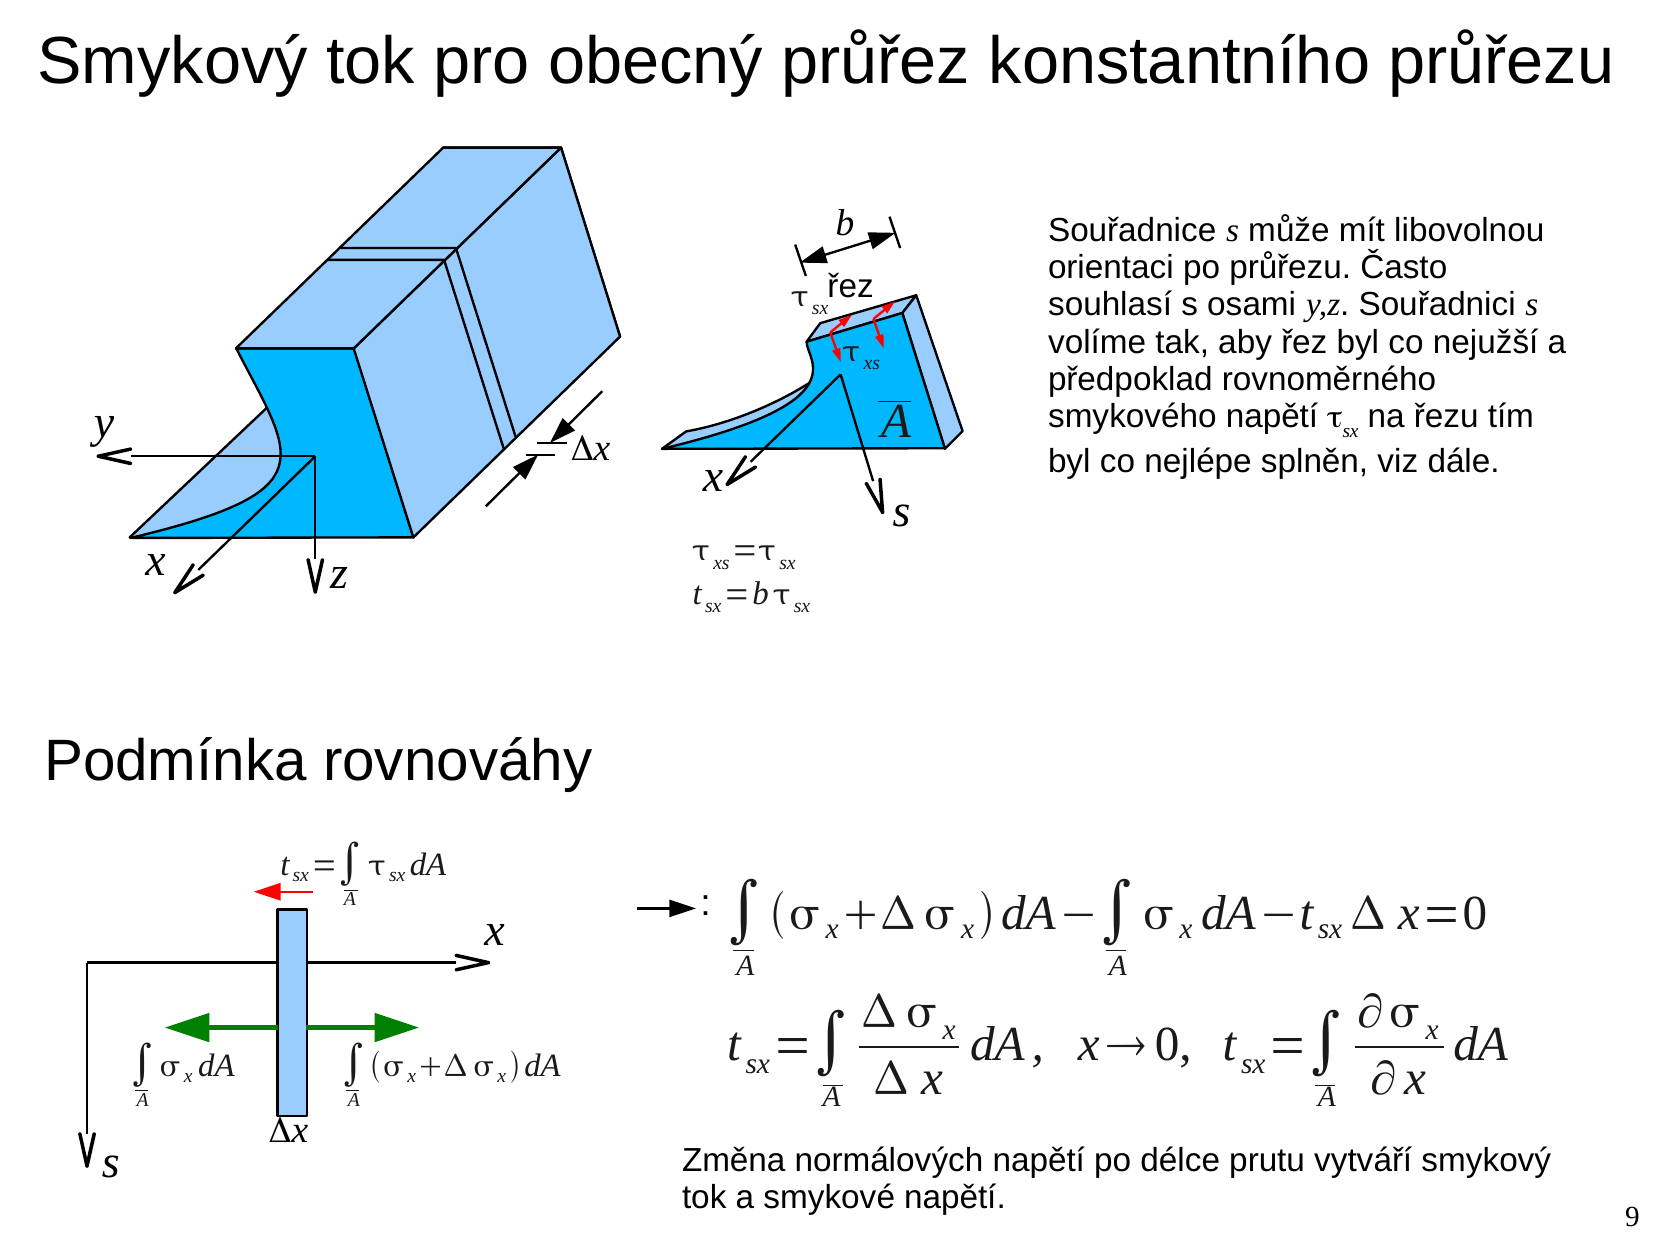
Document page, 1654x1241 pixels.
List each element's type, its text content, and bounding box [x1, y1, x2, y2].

text_box s [87, 1129, 143, 1214]
text_box x [688, 449, 744, 529]
text_box [141, 457, 311, 538]
text_box Dx [556, 419, 638, 484]
text_box [234, 461, 314, 538]
text_box b [820, 194, 880, 255]
chart [268, 838, 454, 910]
text_box [843, 297, 963, 449]
text_box y [79, 389, 135, 475]
chart [708, 874, 1519, 1115]
chart [118, 1039, 243, 1111]
chart [830, 332, 889, 374]
text_box Dx [253, 1101, 336, 1166]
text_box [277, 910, 308, 1101]
text_box s [878, 478, 934, 563]
text_box [662, 316, 846, 449]
chart [680, 531, 818, 617]
text_box [216, 147, 621, 538]
text_box Změna normálových napětí po délce prutu vytváří smykový tok a smykové napětí. [667, 1133, 1613, 1235]
text_box Podmínka rovnováhy [29, 720, 680, 808]
text_box [767, 378, 856, 449]
text_box Souřadnice s může mít libovolnou orientaci po průřezu. Často souhlasí s osami y,z. Souřadnici s volíme tak, aby řez byl co nejužší a předpoklad rovnoměrného smykového napětí tsx na řezu tím byl co nejlépe splněn, viz dále. [1033, 204, 1595, 517]
chart [856, 394, 926, 449]
text_box [834, 316, 876, 332]
text_box x [736, 464, 744, 476]
text_box : [685, 874, 775, 936]
chart [329, 1039, 568, 1111]
text_box z [315, 540, 371, 626]
text_box řez [812, 259, 917, 316]
chart [778, 277, 837, 319]
title Smykový tok pro obecný průřez konstantního průřezu [0, 8, 1654, 113]
text_box x [130, 526, 186, 612]
text_box x [469, 897, 526, 982]
